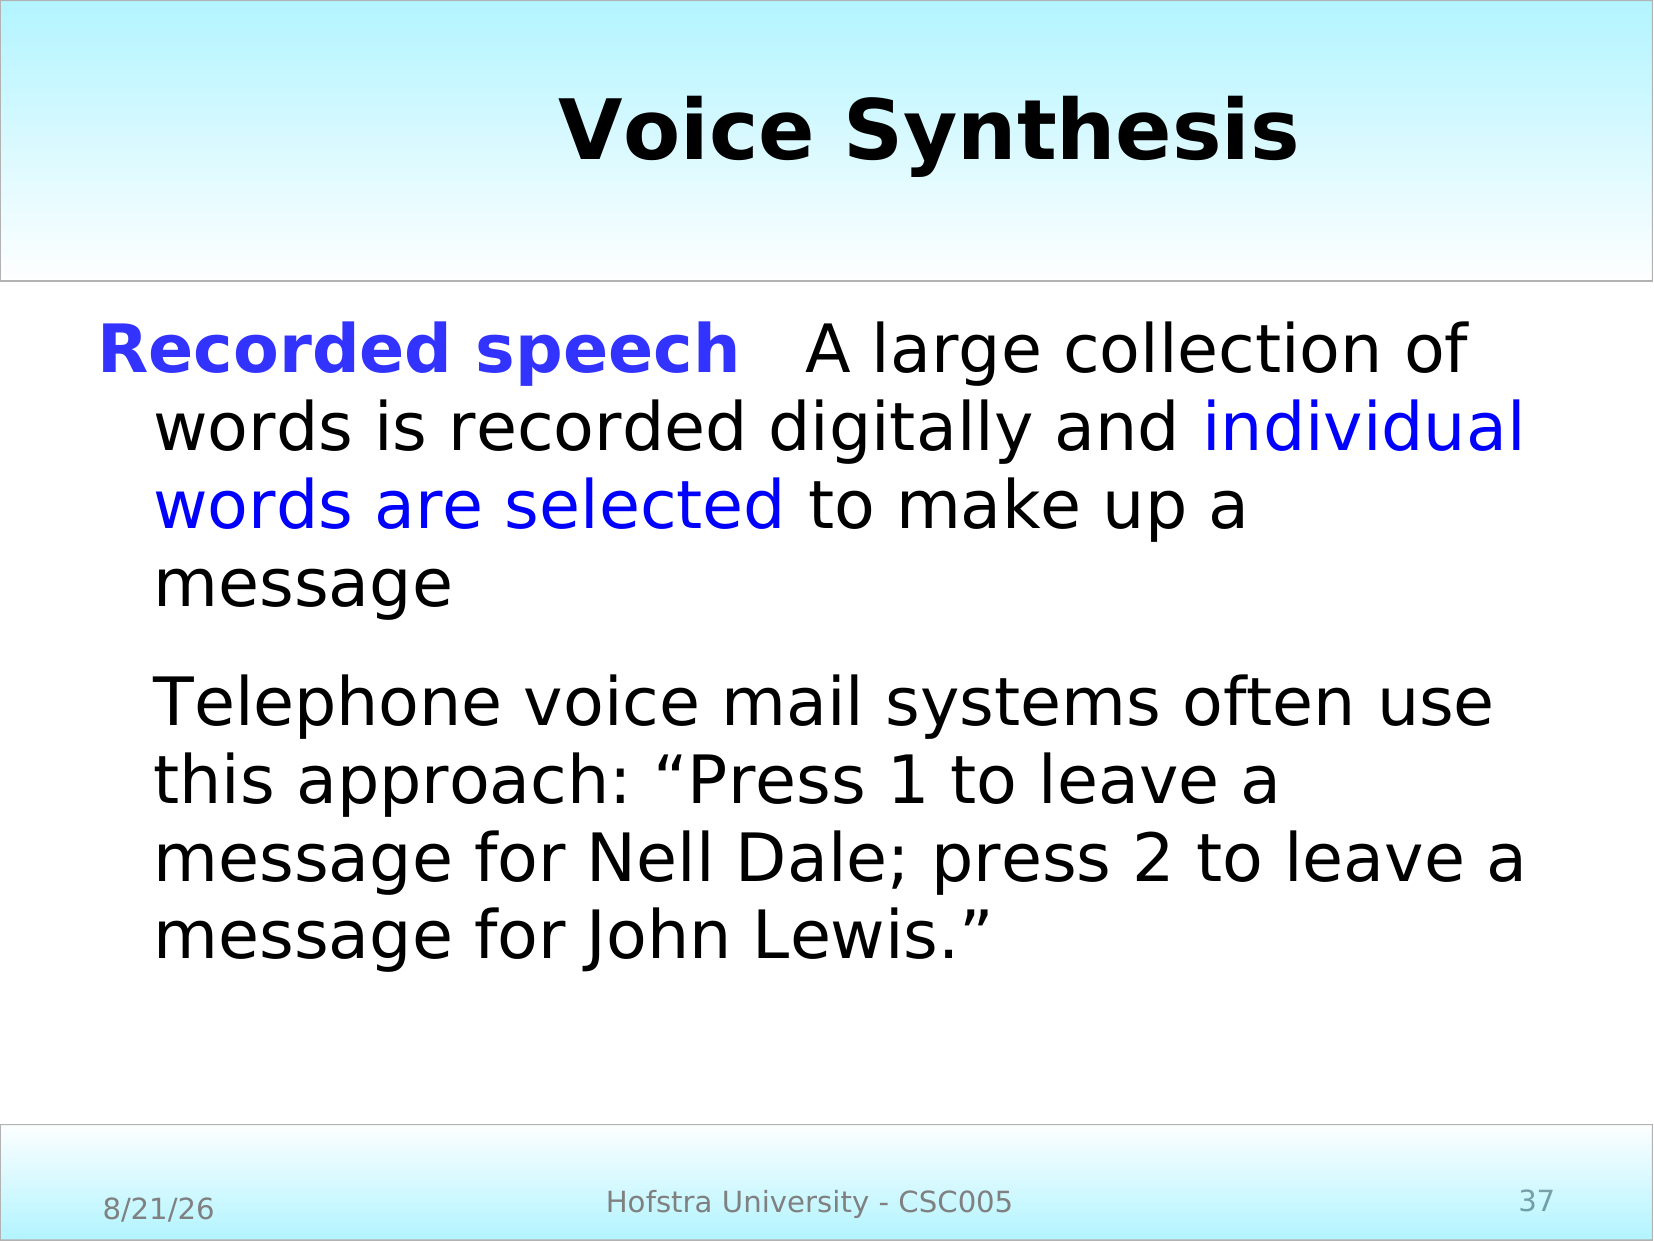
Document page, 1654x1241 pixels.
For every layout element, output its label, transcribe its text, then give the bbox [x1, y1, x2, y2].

title Voice Synthesis [247, 27, 1612, 235]
list Recorded speech A large collection of words is recorded digitally and individual words are selected to make up a message Telephone voice mail systems often use this approach: “Press 1 to leave a message for Nell Dale; press 2 to leave a message for John Lewis.” [82, 303, 1571, 1131]
